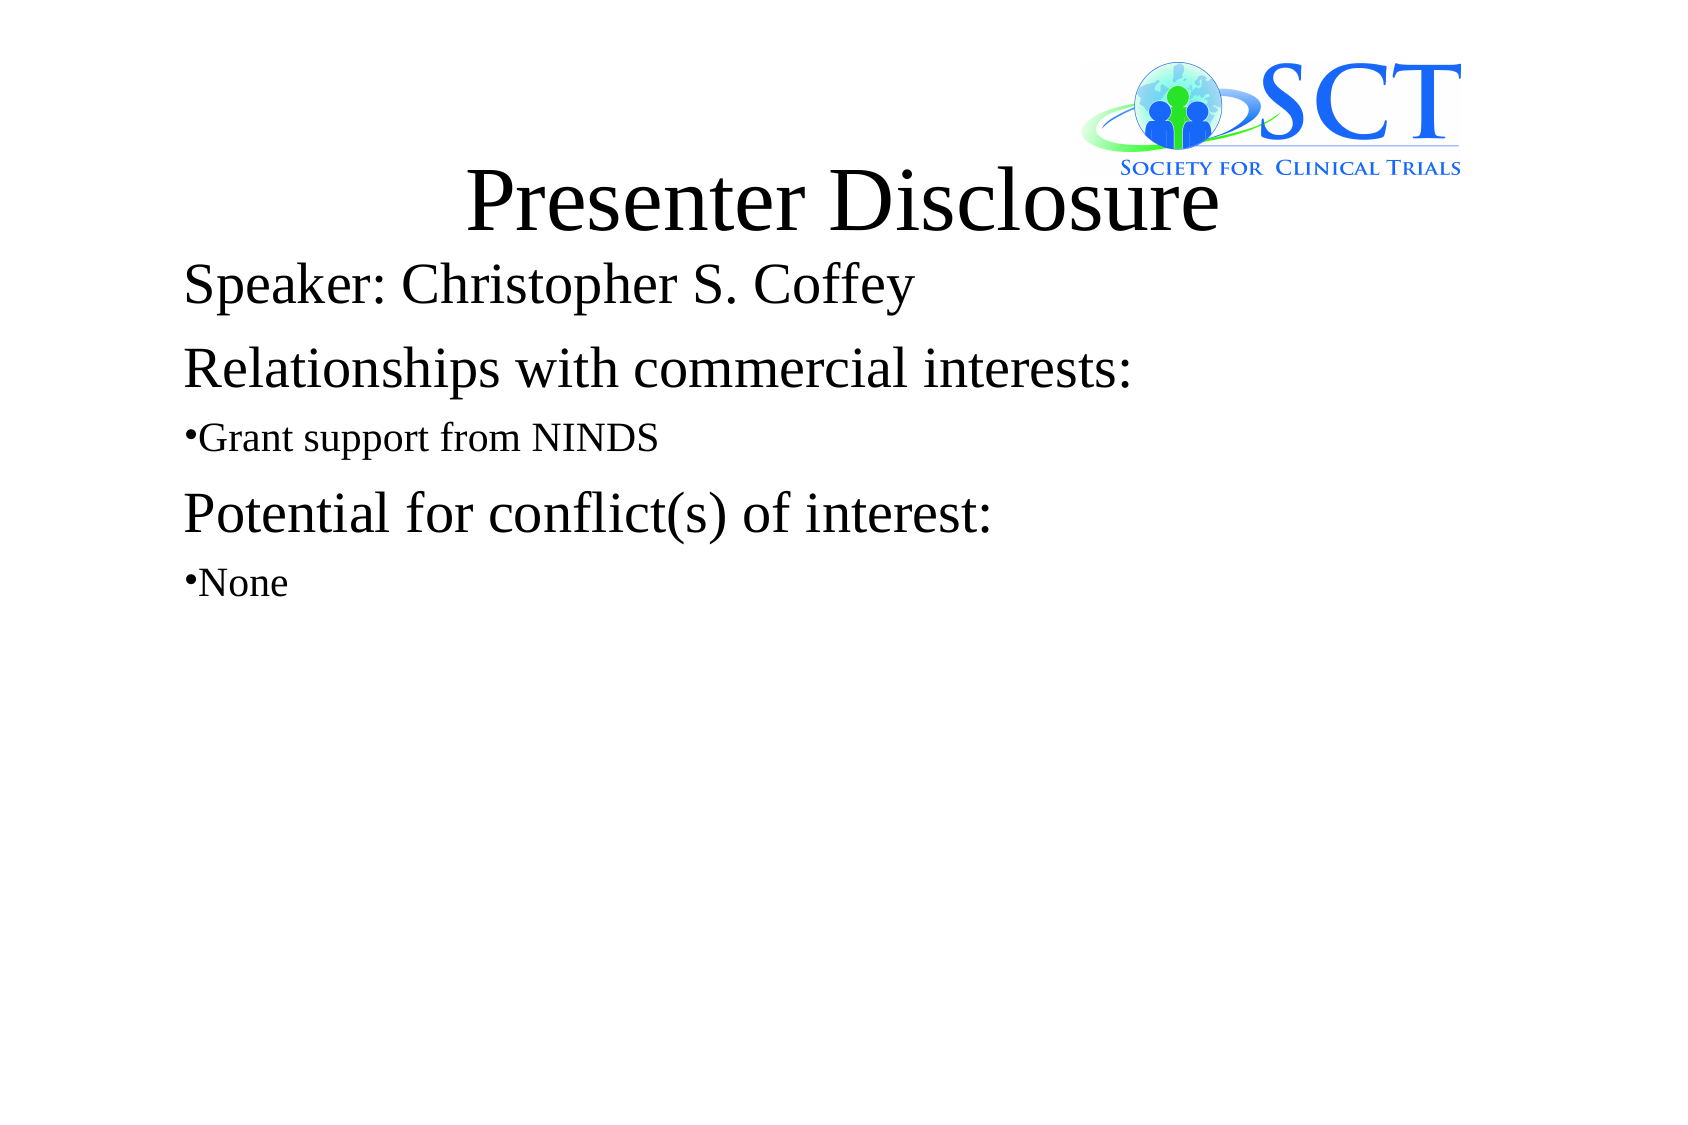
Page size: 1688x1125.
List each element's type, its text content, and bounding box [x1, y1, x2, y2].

title Presenter Disclosure [126, 99, 1561, 288]
picture [1081, 62, 1461, 175]
list Speaker: Christopher S. Coffey Relationships with commercial interests: Grant support from NINDS Potential for conflict(s) of interest: None [168, 237, 1501, 1013]
